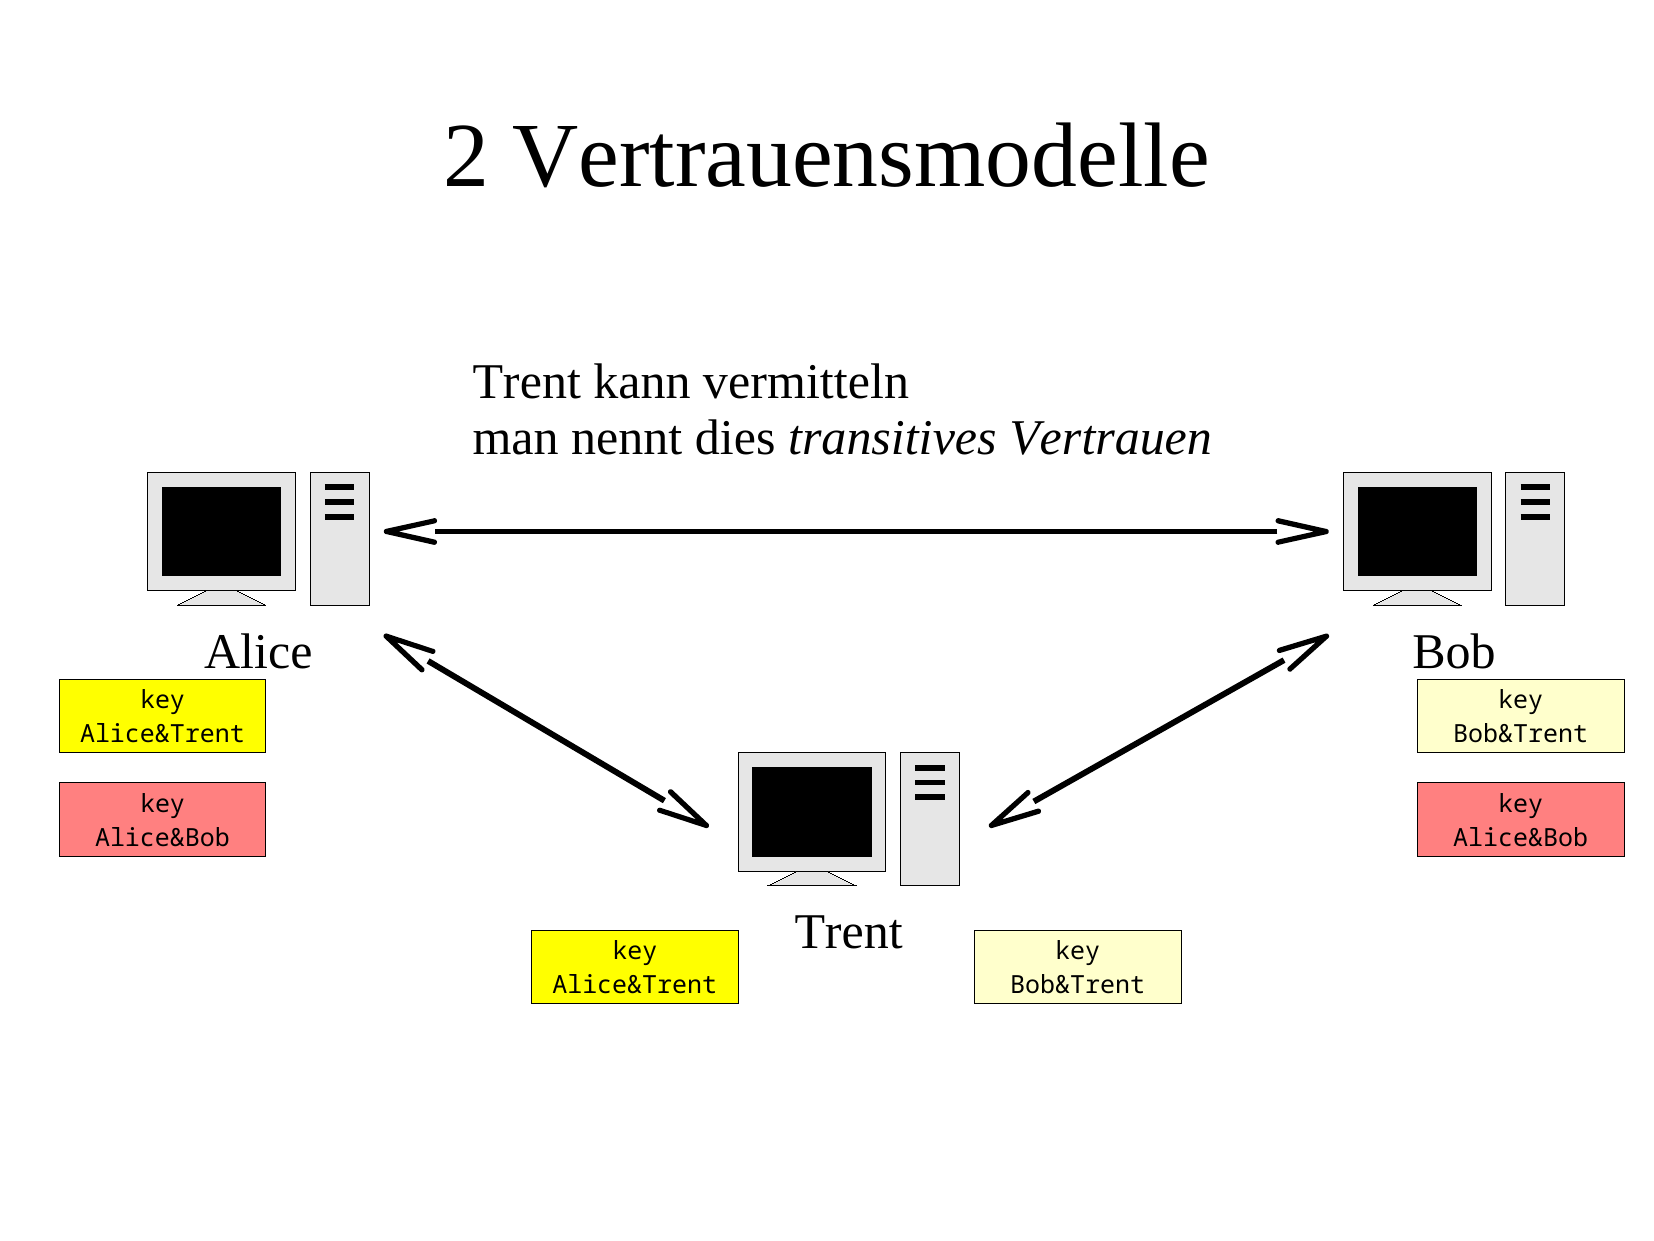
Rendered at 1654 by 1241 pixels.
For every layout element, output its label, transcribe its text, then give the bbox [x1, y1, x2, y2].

text_box [310, 472, 370, 606]
text_box key Bob&Trent [1417, 679, 1625, 753]
text_box [738, 752, 886, 886]
text_box Trent [738, 904, 960, 960]
title 2 Vertrauensmodelle [121, 102, 1534, 311]
text_box key Alice&Bob [59, 782, 266, 857]
text_box Alice [147, 623, 370, 680]
text_box key Alice&Trent [531, 930, 739, 1004]
text_box Bob [1343, 623, 1565, 680]
text_box [900, 752, 960, 886]
text_box key Alice&Trent [59, 679, 266, 753]
text_box [1343, 472, 1492, 606]
text_box [147, 472, 296, 606]
text_box key Bob&Trent [974, 930, 1182, 1004]
text_box [1505, 472, 1565, 606]
text_box Trent kann vermitteln man nennt dies transitives Vertrauen [472, 354, 1196, 465]
text_box key Alice&Bob [1417, 782, 1625, 857]
